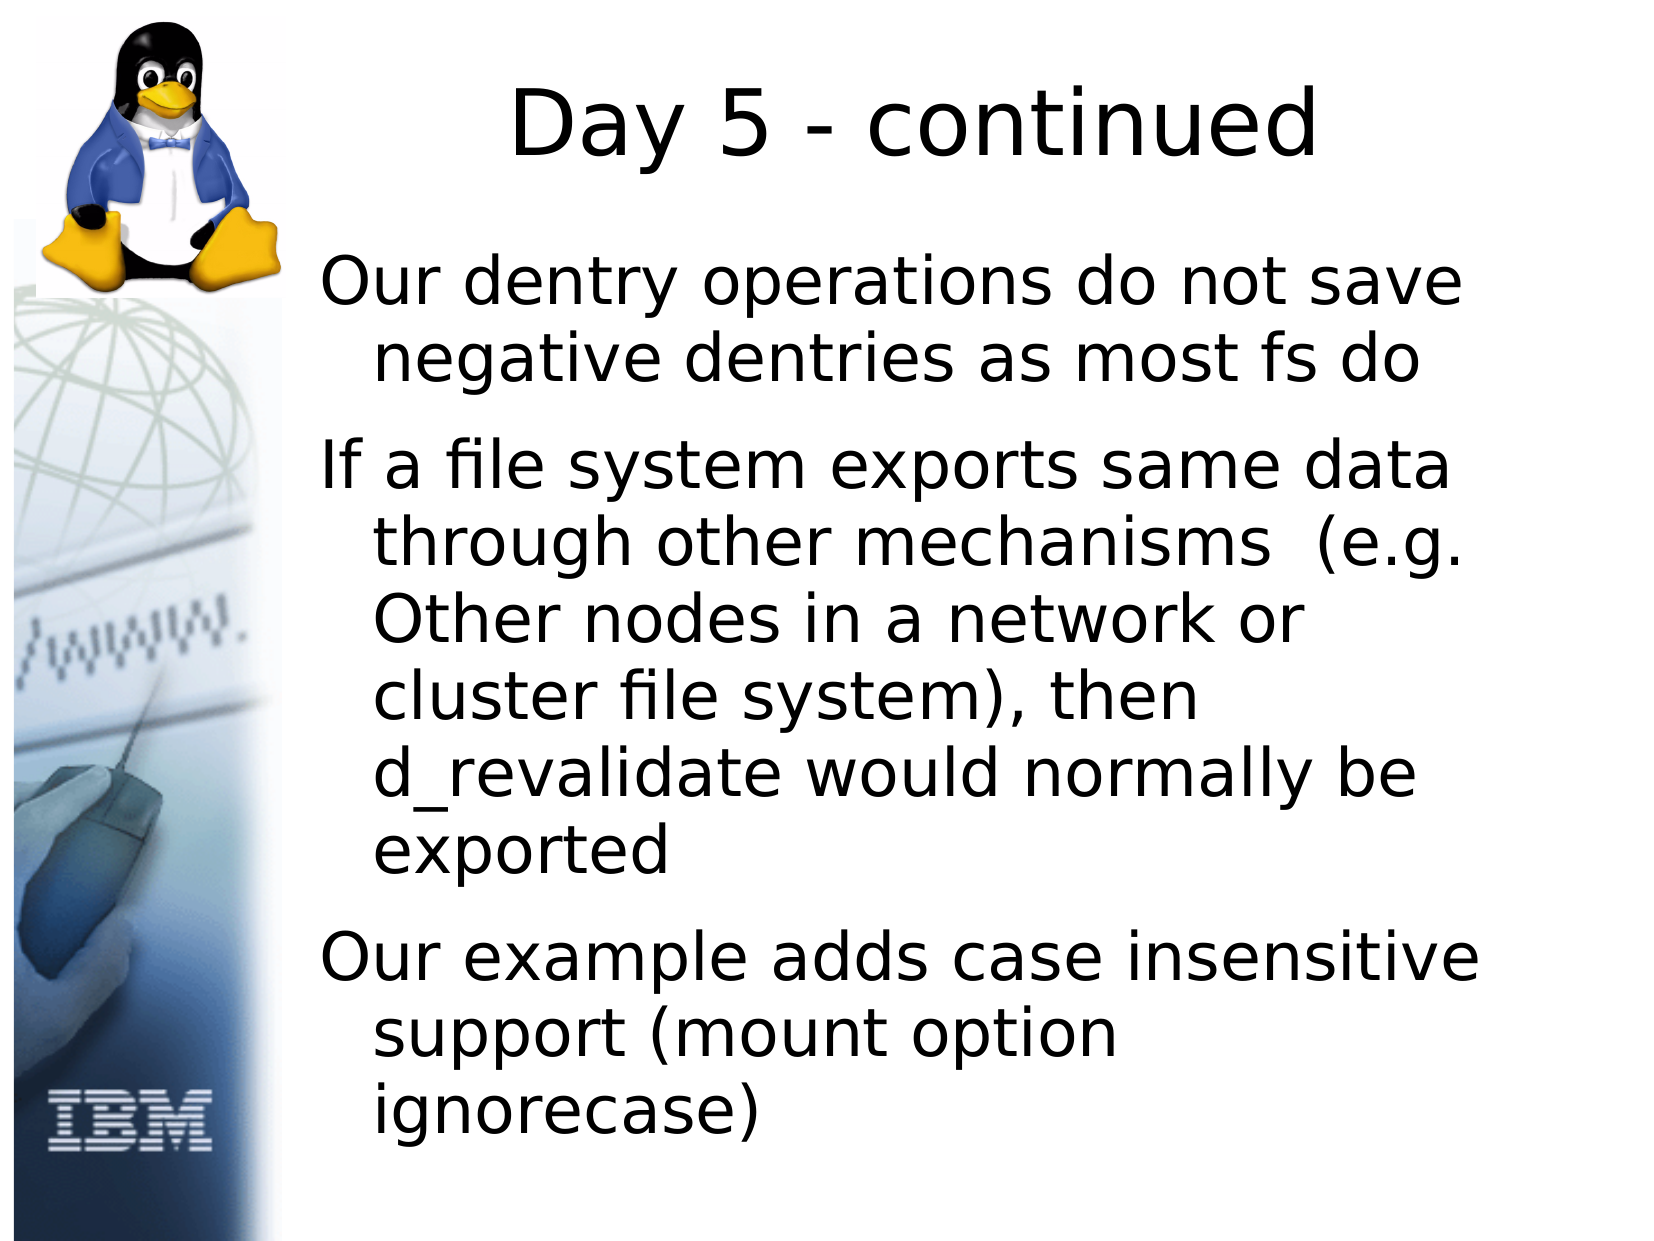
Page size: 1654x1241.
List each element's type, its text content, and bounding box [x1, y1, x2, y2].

list Our dentry operations do not save negative dentries as most fs do If a file system exports same data through other mechanisms (e.g. Other nodes in a network or cluster file system), then d_revalidate would normally be exported Our example adds case insensitive support (mount option ignorecase) [301, 243, 1520, 1182]
title Day 5 - continued [301, 39, 1528, 209]
